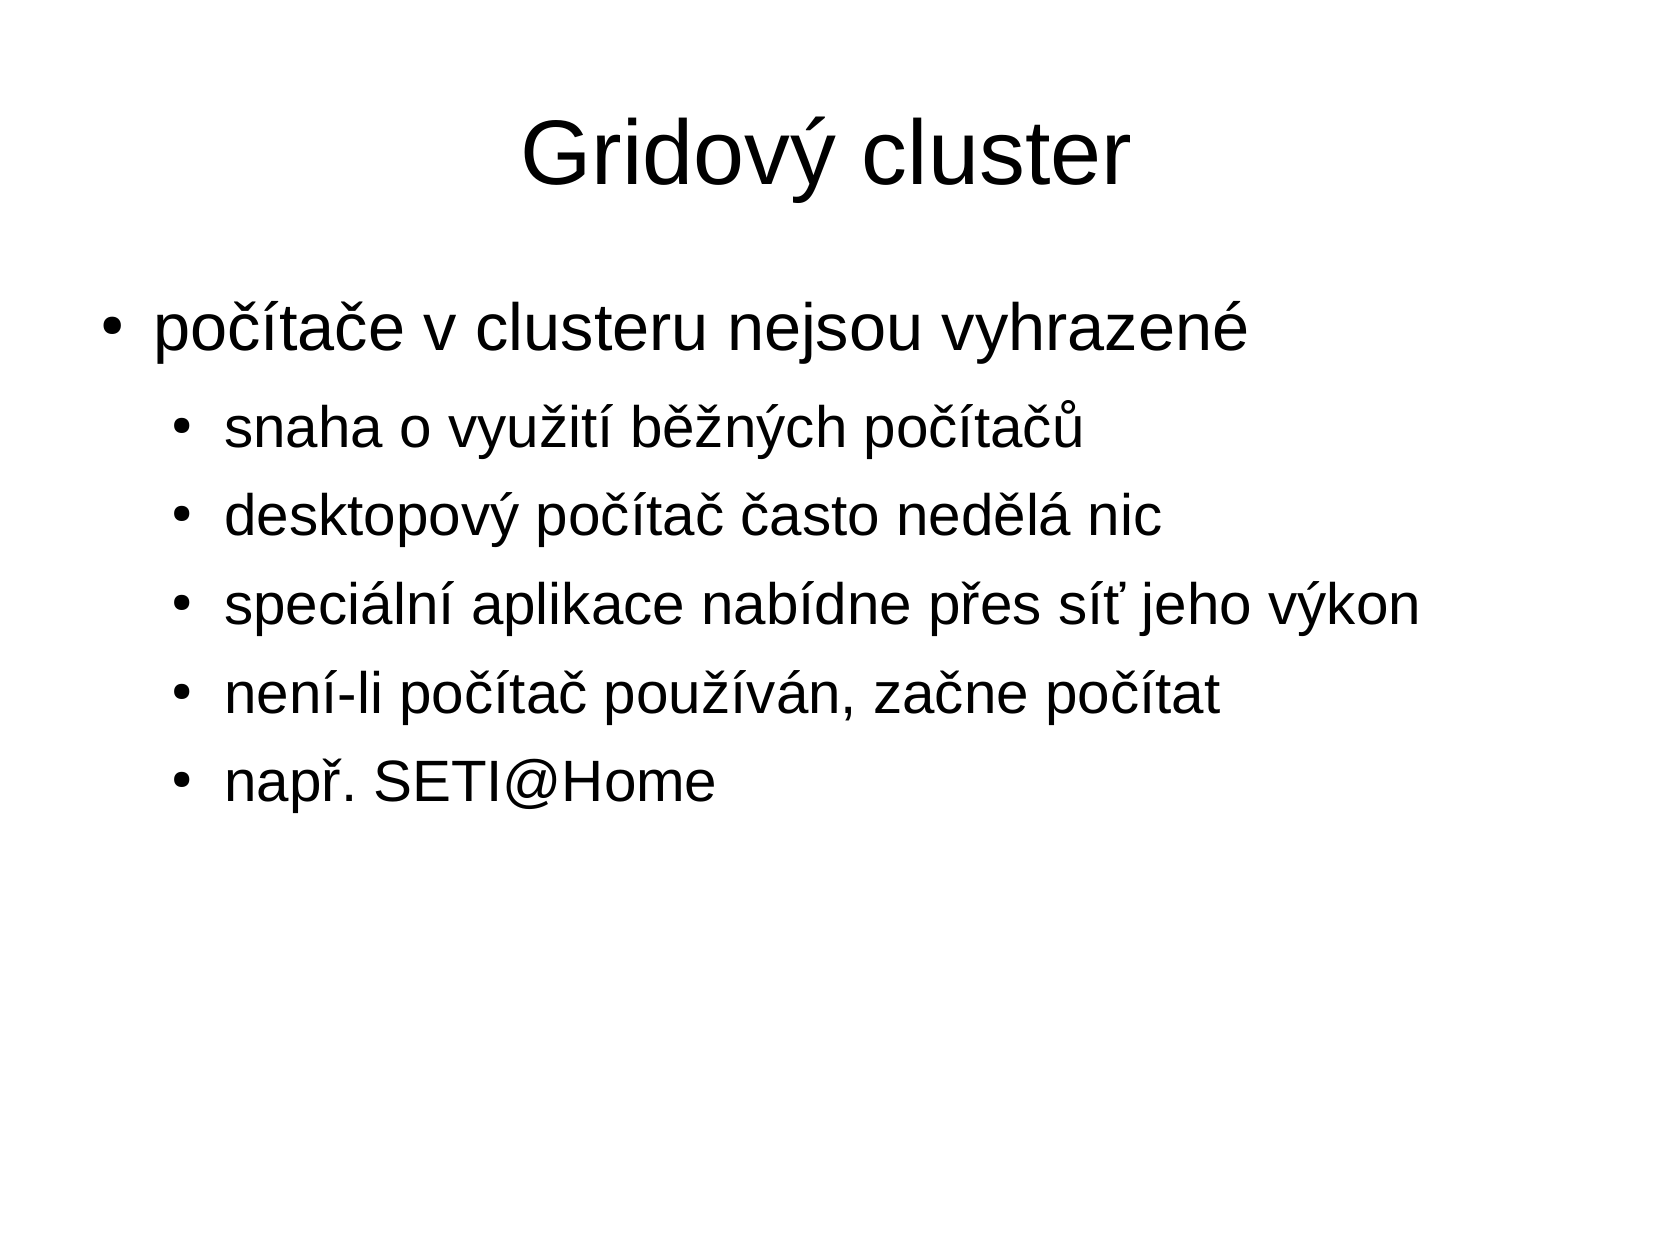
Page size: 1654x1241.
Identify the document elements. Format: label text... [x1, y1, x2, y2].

title Gridový cluster [82, 49, 1571, 257]
list počítače v clusteru nejsou vyhrazené snaha o využití běžných počítačů desktopový počítač často nedělá nic speciální aplikace nabídne přes síť jeho výkon není-li počítač používán, začne počítat např. SETI@Home [82, 290, 1571, 1109]
